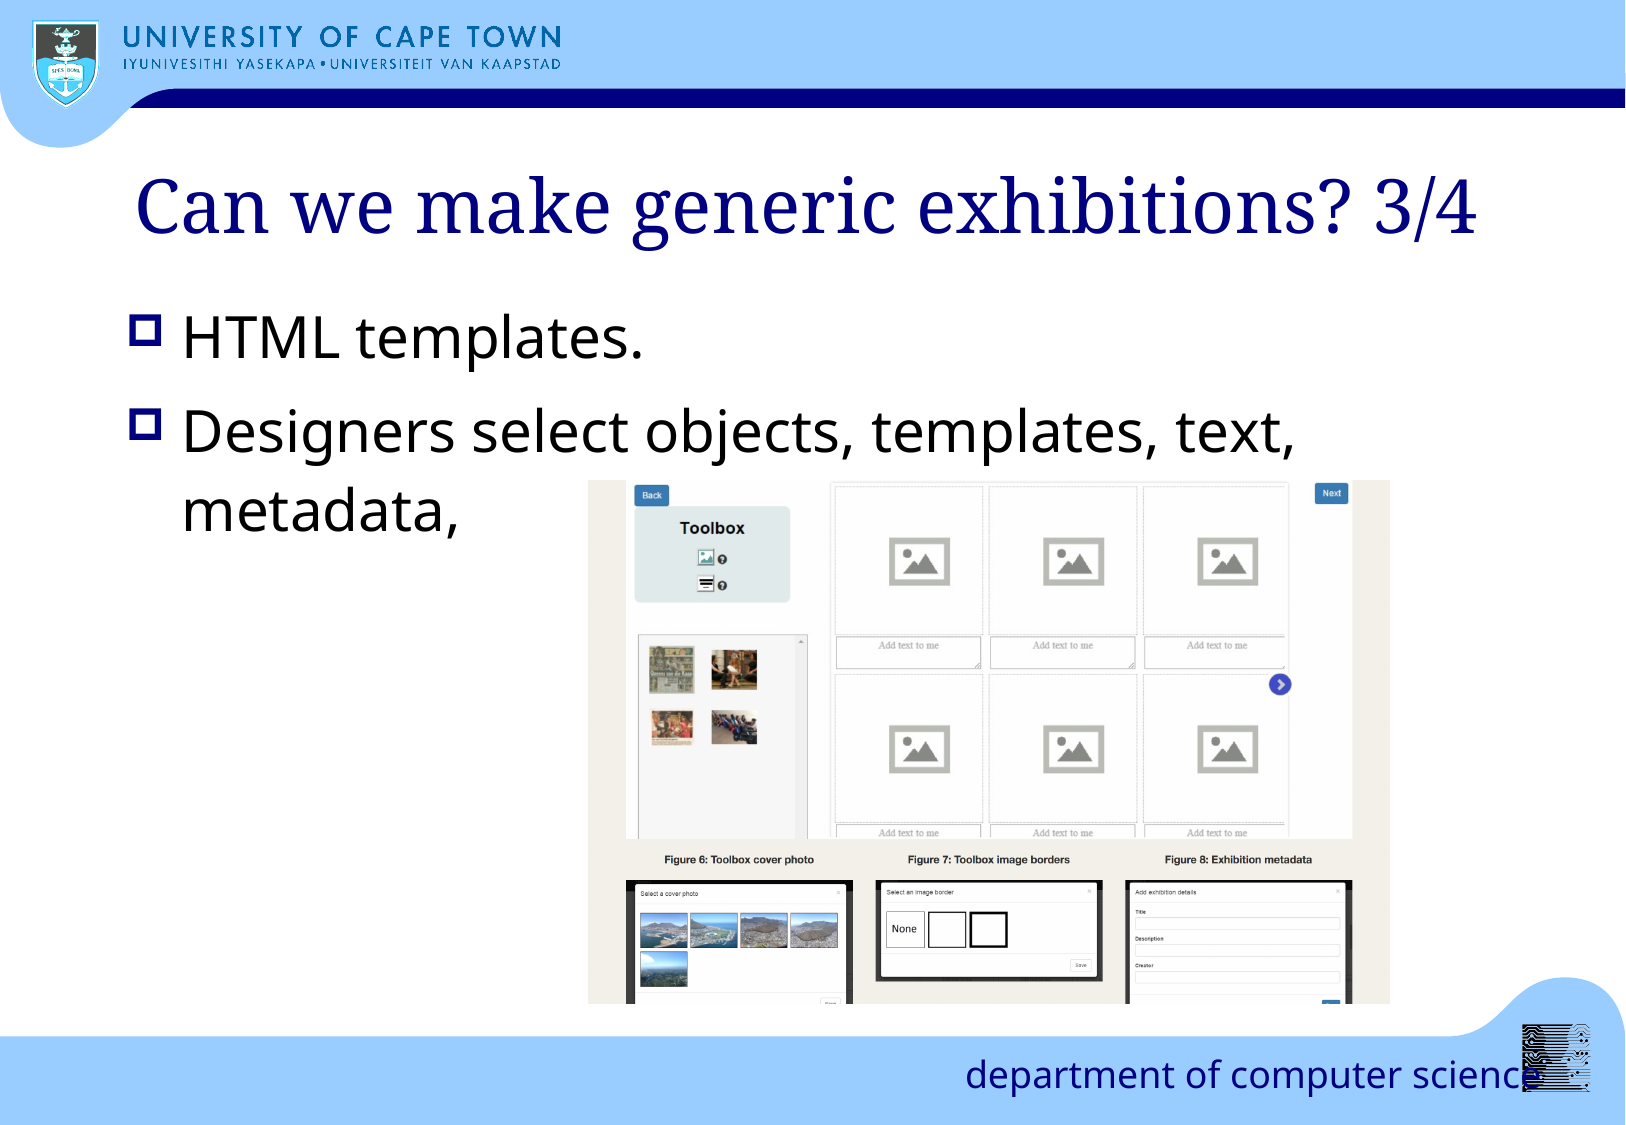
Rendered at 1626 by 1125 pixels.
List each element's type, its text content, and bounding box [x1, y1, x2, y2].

title Can we make generic exhibitions? 3/4 [134, 140, 1571, 268]
picture [120, 23, 563, 71]
picture [1522, 1024, 1591, 1092]
list HTML templates. Designers select objects, templates, text, metadata, [125, 296, 1570, 949]
picture [588, 480, 1390, 1004]
picture [1526, 1070, 1536, 1076]
